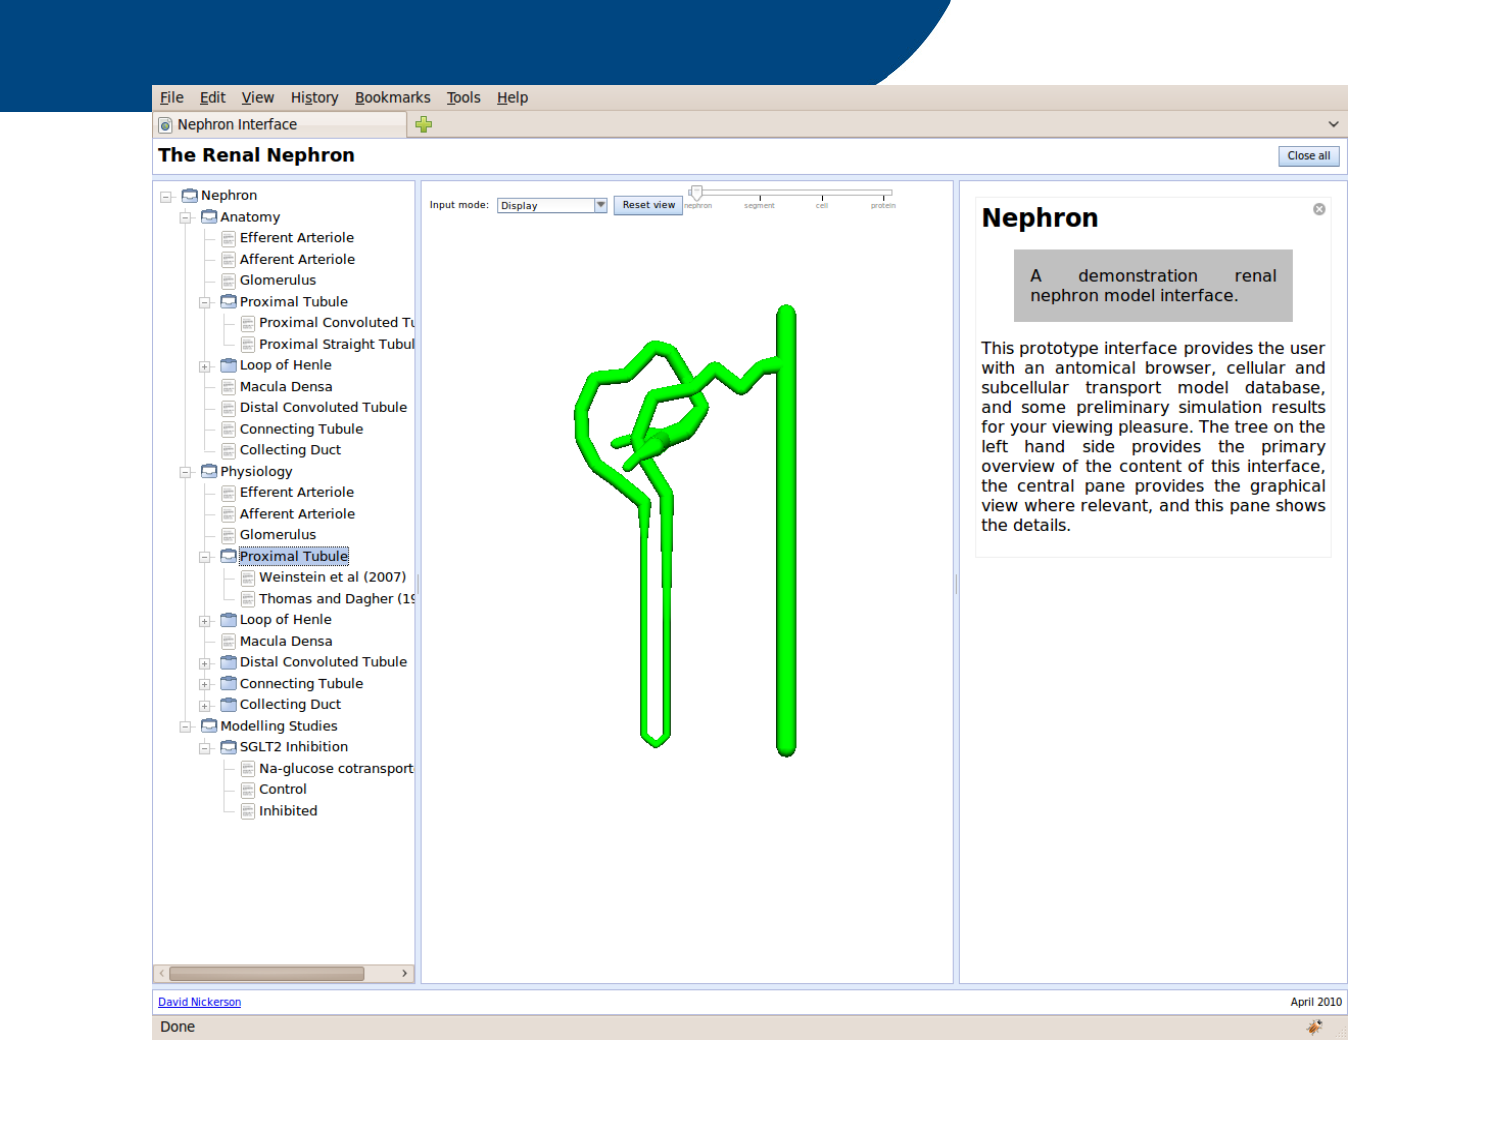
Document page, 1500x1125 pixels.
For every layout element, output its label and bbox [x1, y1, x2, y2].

picture [0, 0, 1348, 1040]
